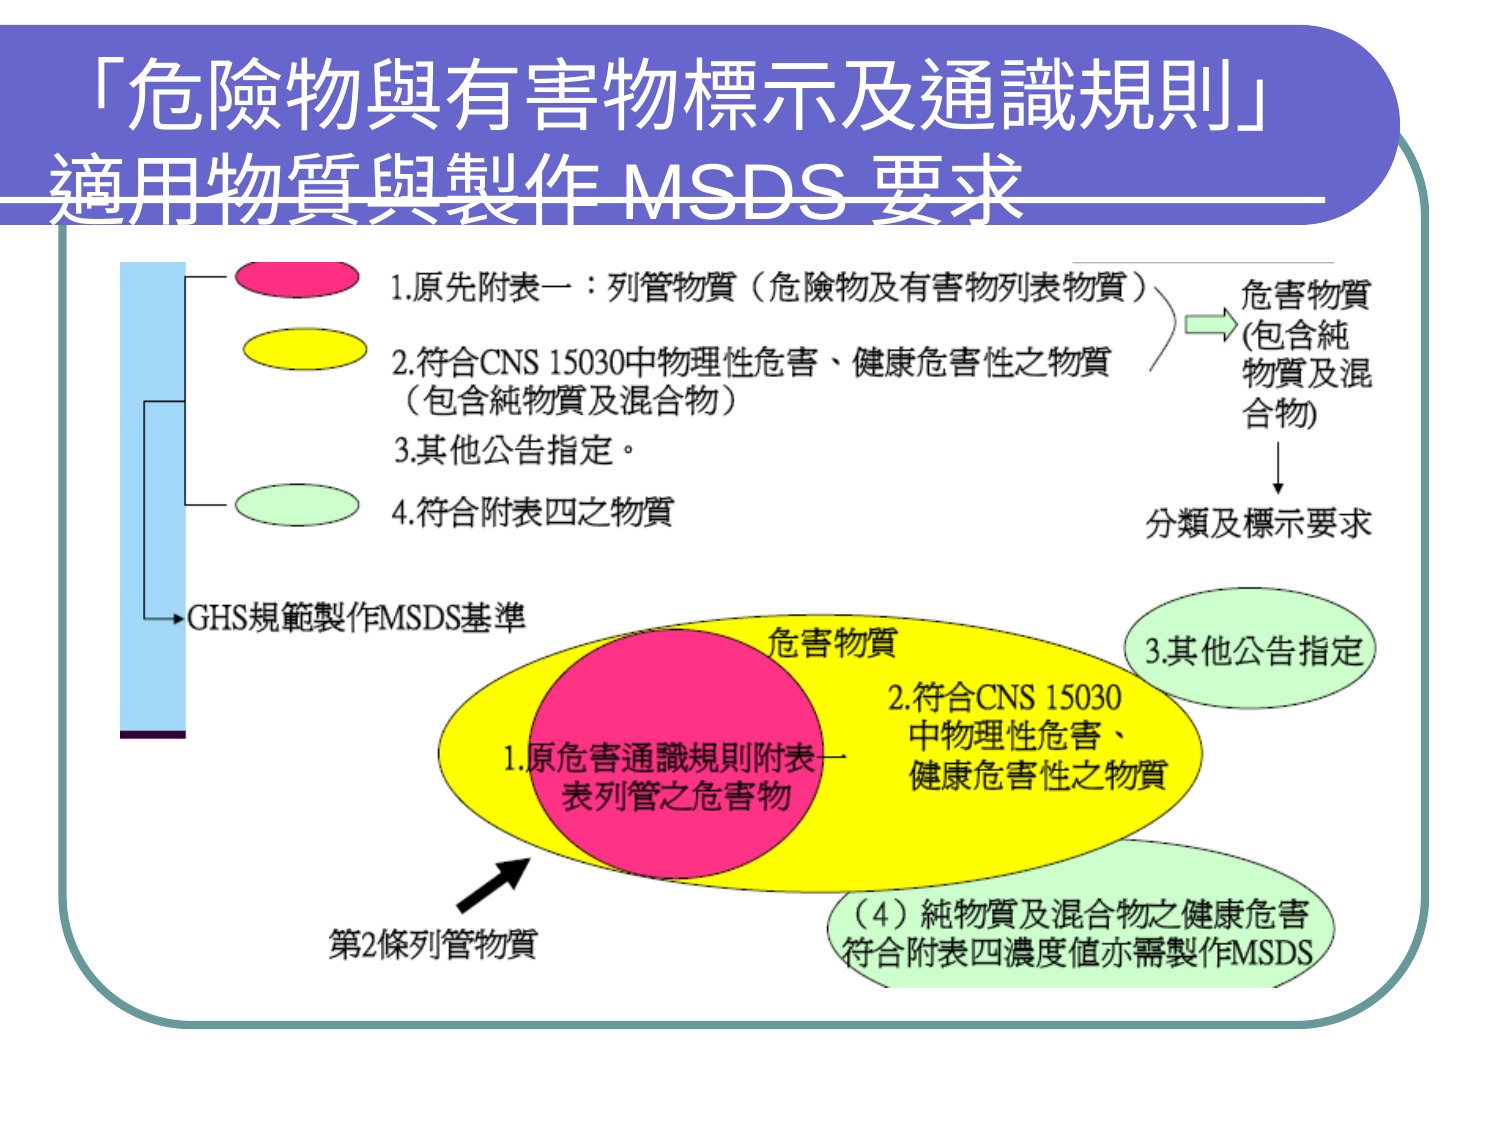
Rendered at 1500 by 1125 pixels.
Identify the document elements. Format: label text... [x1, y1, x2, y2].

picture [120, 262, 1380, 988]
title 「危險物與有害物標示及通識規則」適用物質與製作MSDS要求 [32, 37, 1347, 188]
